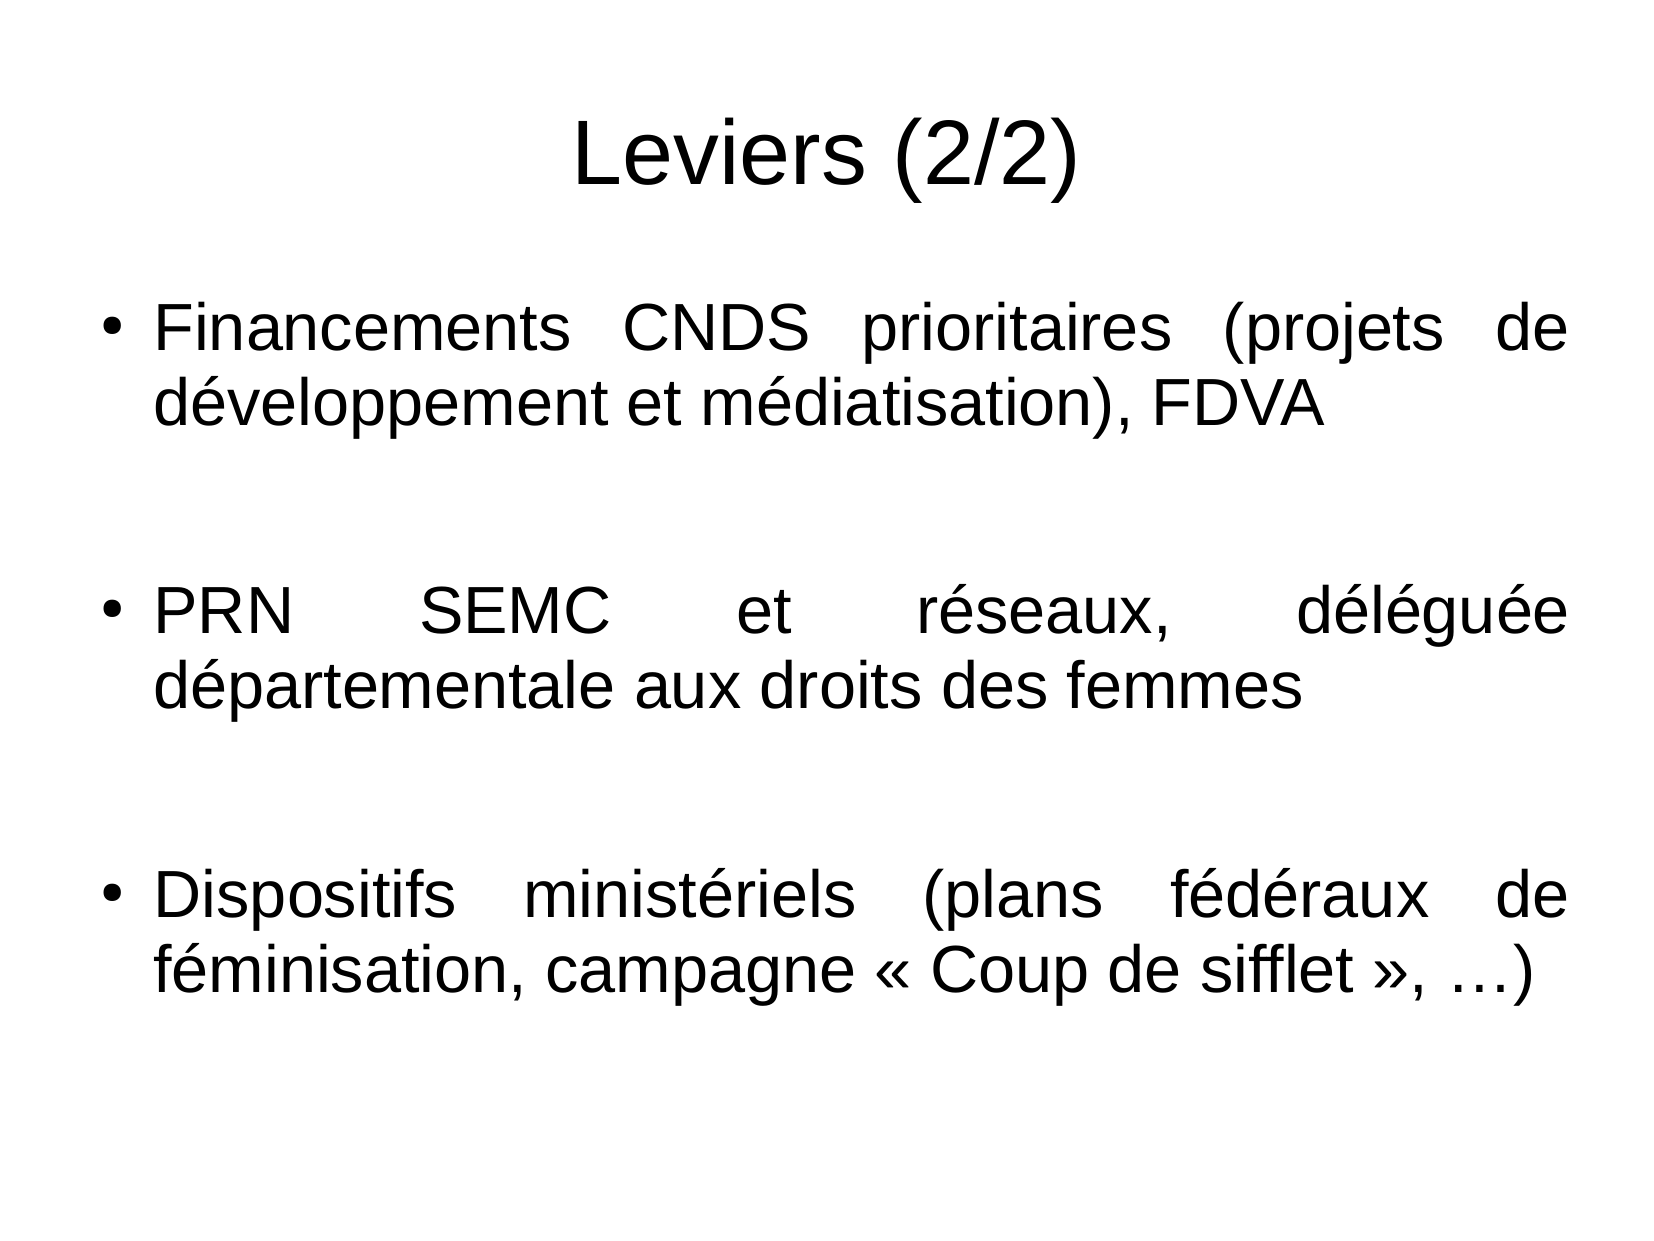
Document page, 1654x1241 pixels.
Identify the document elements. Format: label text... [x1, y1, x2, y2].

title Leviers (2/2) [82, 49, 1571, 257]
list Financements CNDS prioritaires (projets de développement et médiatisation), FDVA PRN SEMC et réseaux, déléguée départementale aux droits des femmes Dispositifs ministériels (plans fédéraux de féminisation, campagne « Coup de sifflet », …) [82, 290, 1571, 1158]
